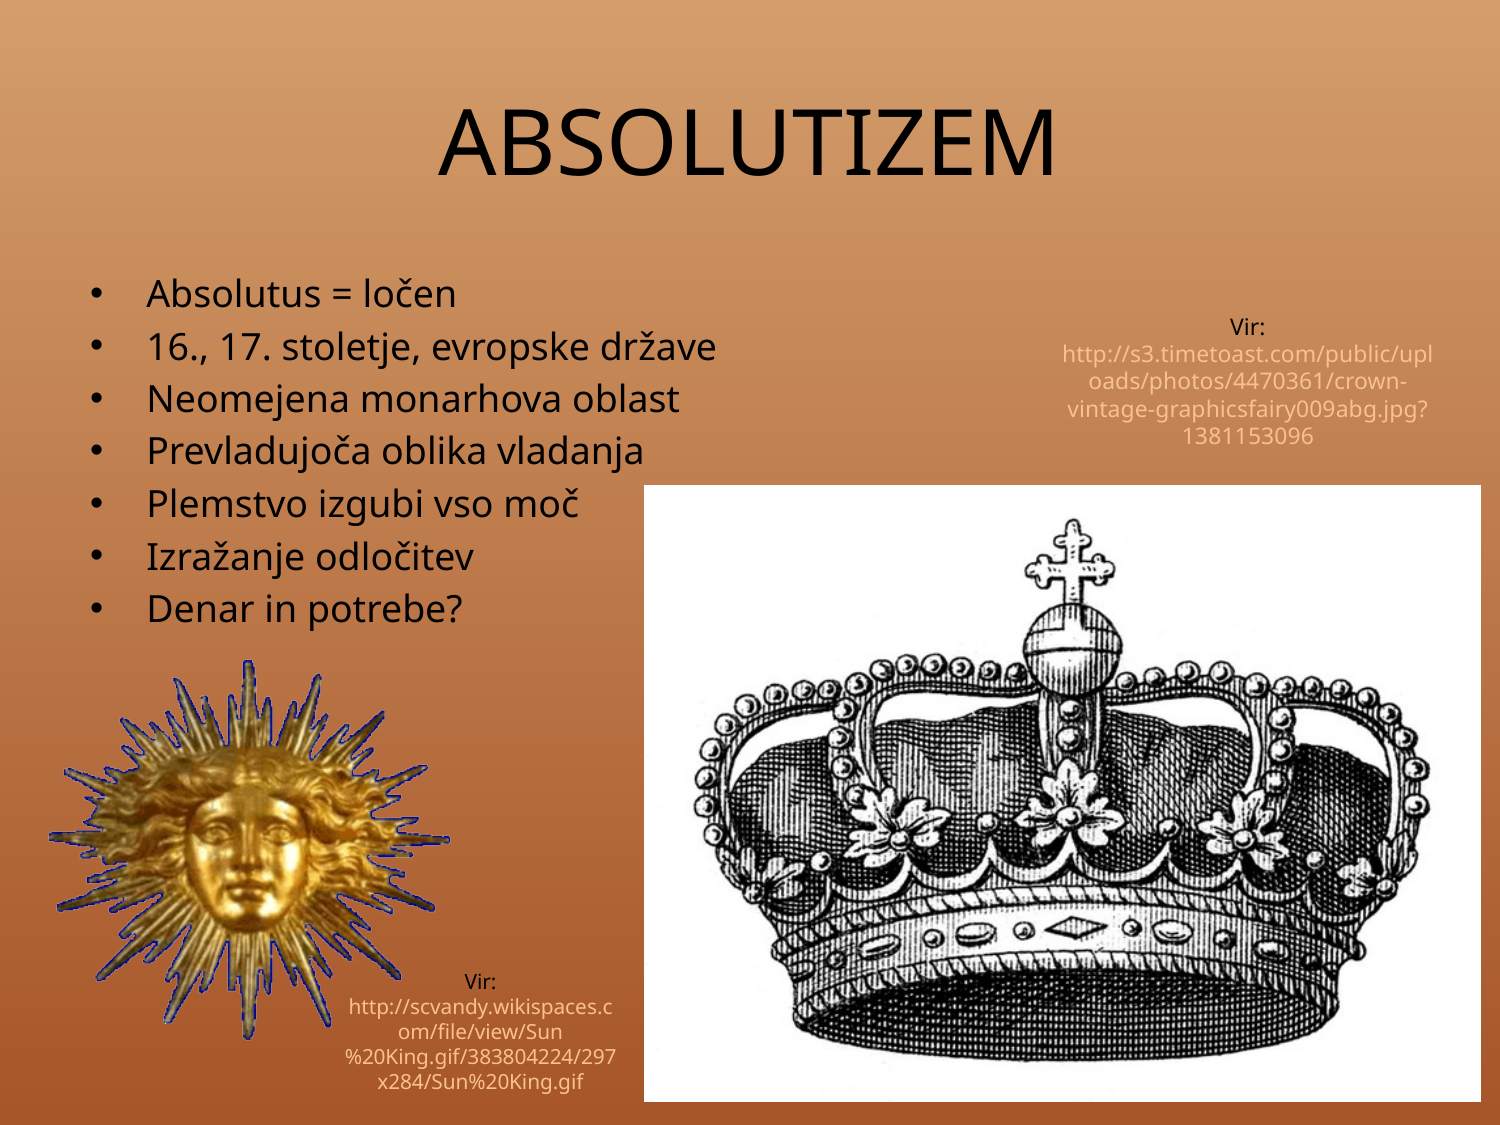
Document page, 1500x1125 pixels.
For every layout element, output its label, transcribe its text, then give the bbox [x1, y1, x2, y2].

text_box Vir: http://scvandy.wikispaces.com/file/view/Sun%20King.gif/383804224/297x284/Sun%20King.gif [328, 960, 633, 1101]
title ABSOLUTIZEM [75, 45, 1425, 233]
text_box Vir: http://s3.timetoast.com/public/uploads/photos/4470361/crown-vintage-graphicsfairy009abg.jpg?1381153096 [1042, 304, 1454, 457]
picture [46, 656, 452, 1043]
list Absolutus = ločen 16., 17. stoletje, evropske države Neomejena monarhova oblast Prevladujoča oblika vladanja Plemstvo izgubi vso moč Izražanje odločitev Denar in potrebe? [75, 262, 1425, 1005]
picture [644, 485, 1481, 1102]
